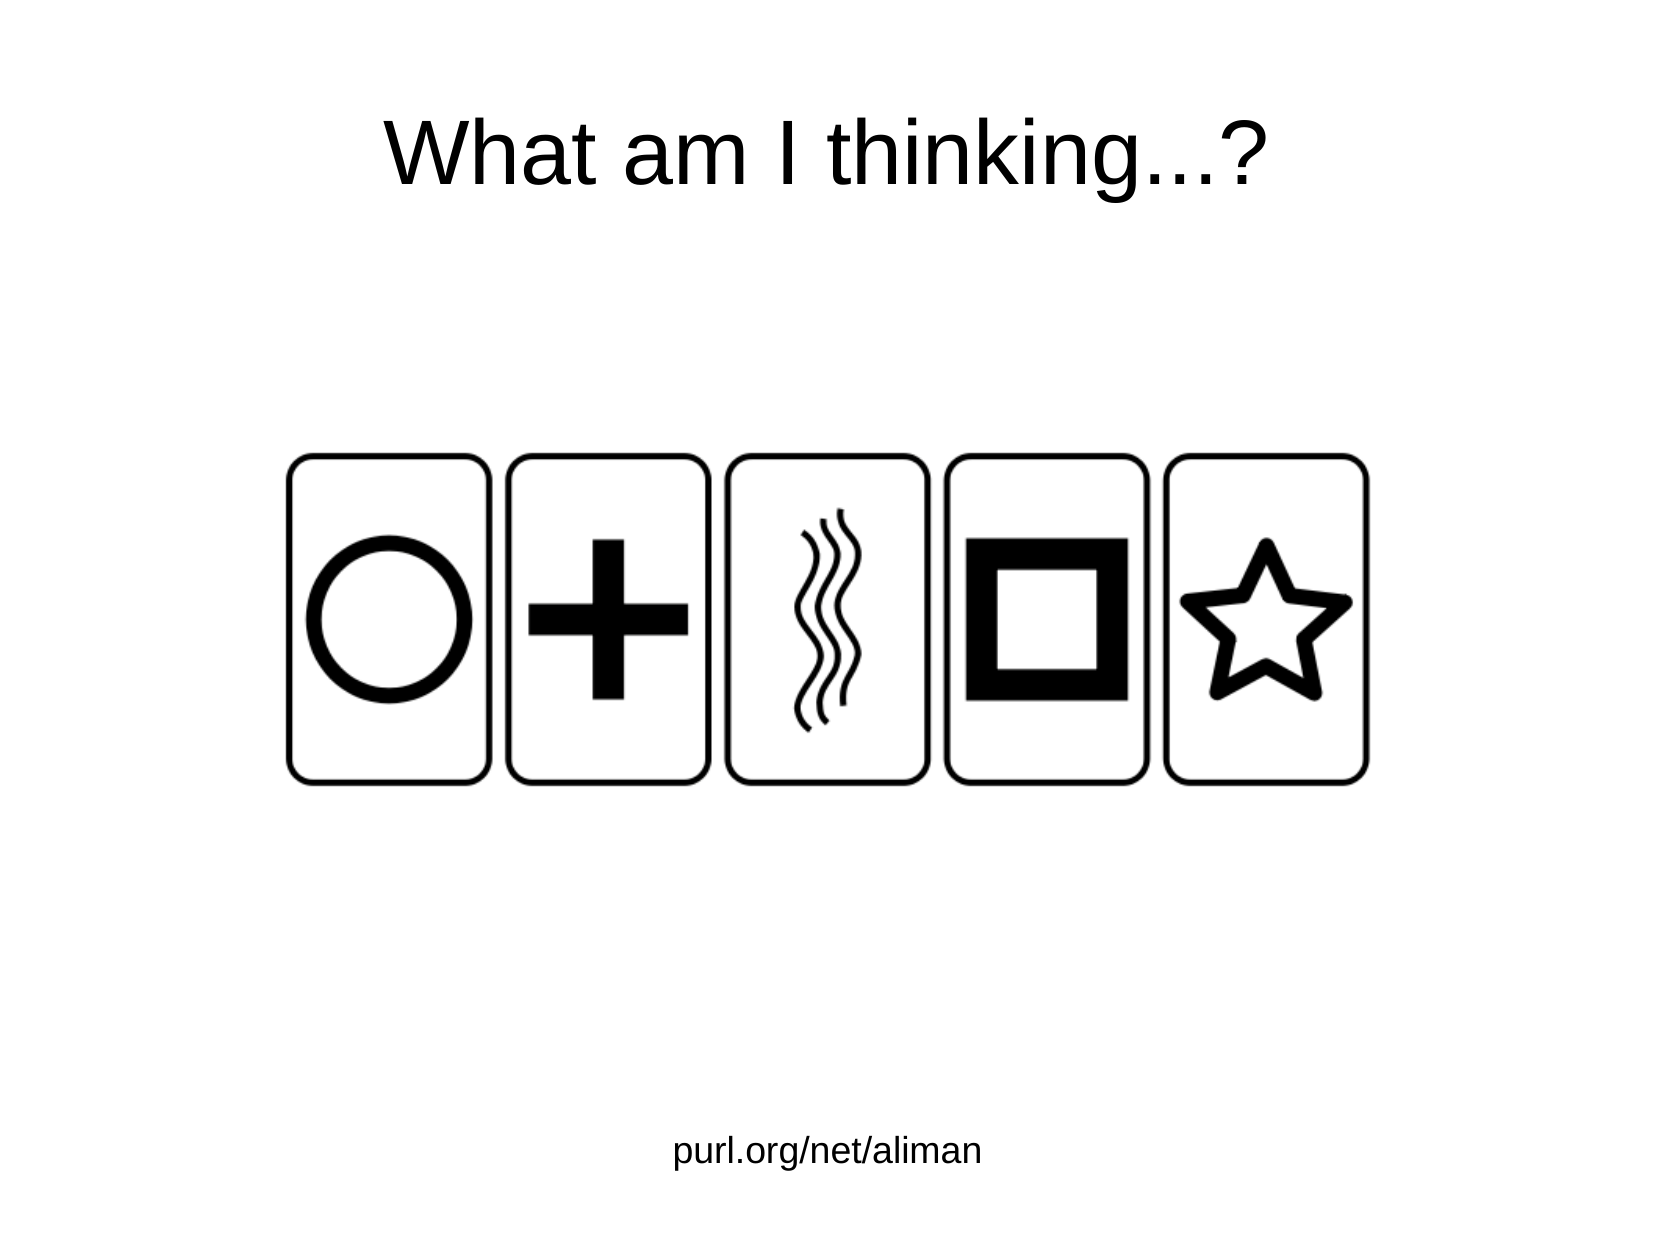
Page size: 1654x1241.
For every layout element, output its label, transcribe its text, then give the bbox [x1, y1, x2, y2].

title What am I thinking...? [82, 49, 1571, 257]
picture [255, 422, 1400, 816]
